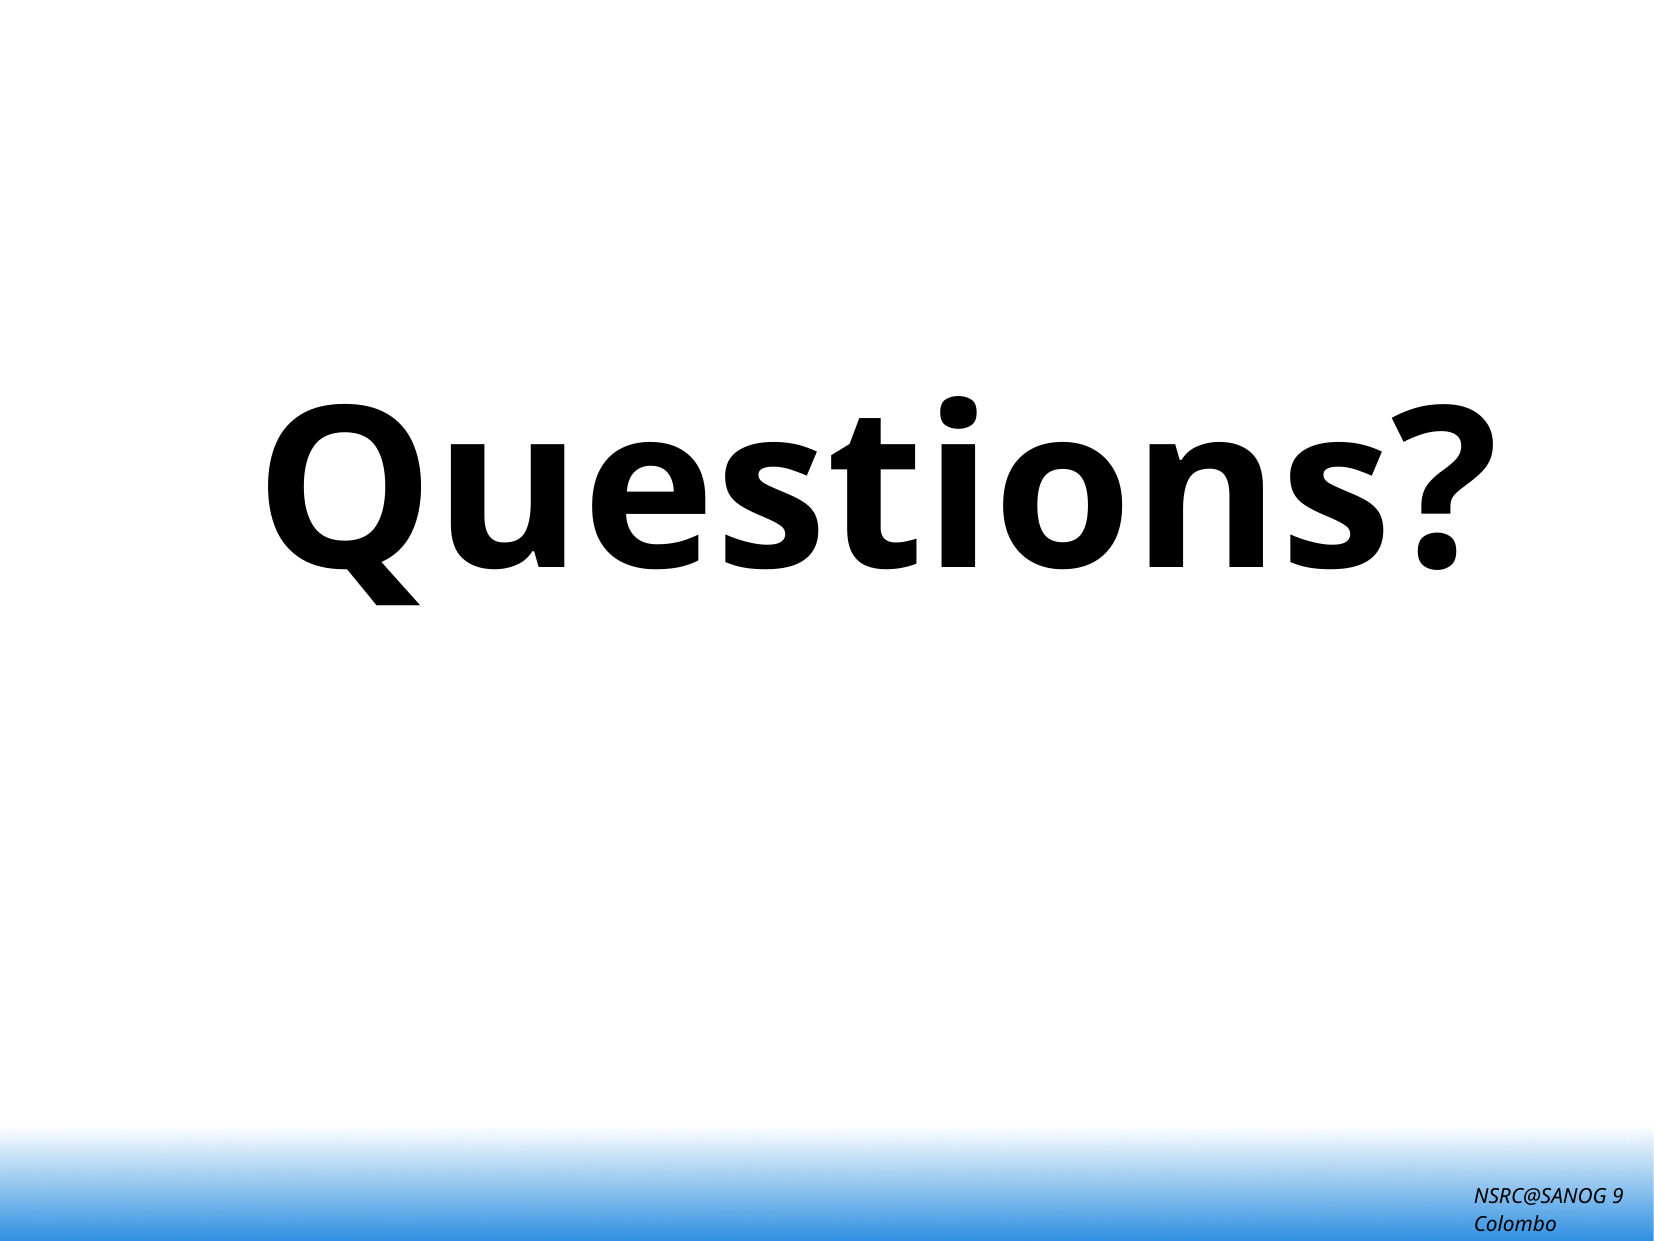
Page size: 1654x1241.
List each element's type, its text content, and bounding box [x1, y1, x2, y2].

picture [0, 1124, 1654, 1241]
text_box Questions? [255, 327, 1500, 634]
